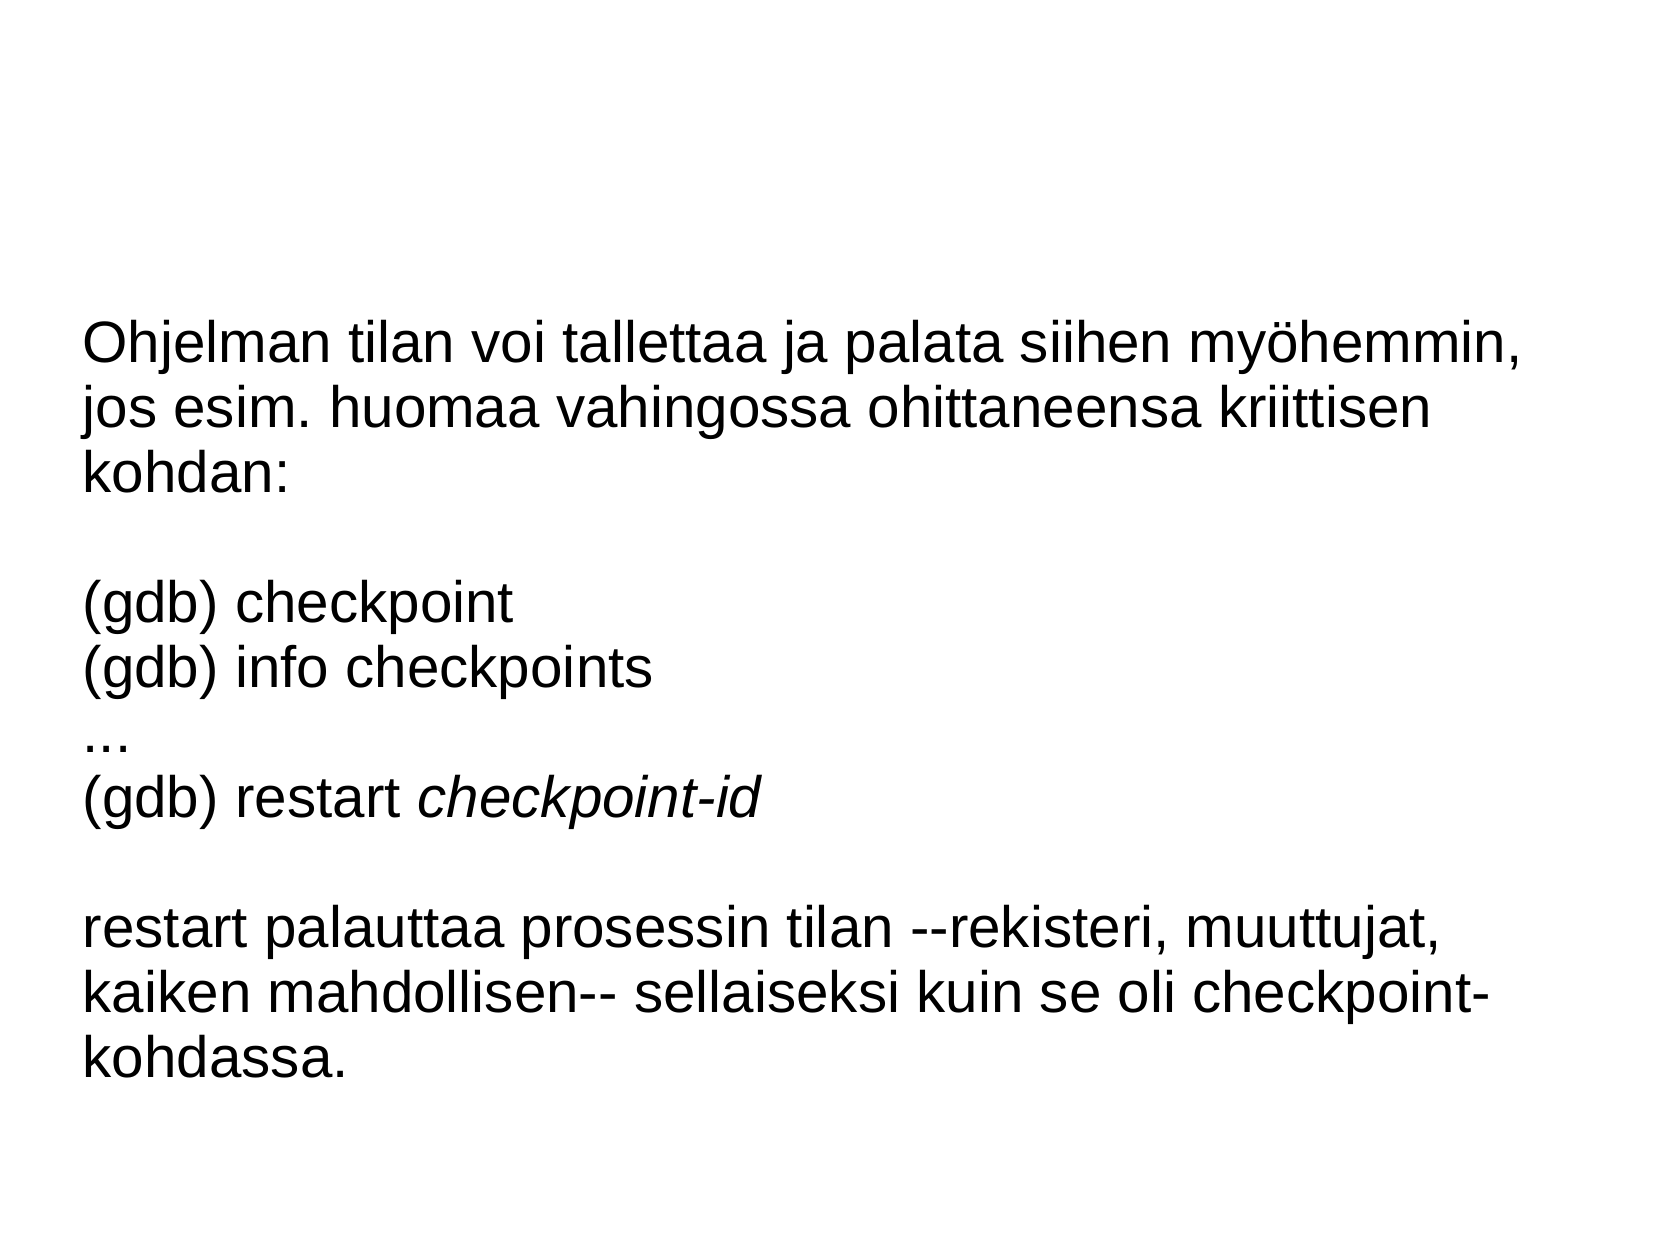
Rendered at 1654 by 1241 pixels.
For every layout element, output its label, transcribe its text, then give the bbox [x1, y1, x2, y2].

text_box Ohjelman tilan voi tallettaa ja palata siihen myöhemmin, jos esim. huomaa vahingossa ohittaneensa kriittisen kohdan: (gdb) checkpoint (gdb) info checkpoints ... (gdb) restart checkpoint-id restart palauttaa prosessin tilan --rekisteri, muuttujat, kaiken mahdollisen-- sellaiseksi kuin se oli checkpoint-kohdassa. [82, 297, 1571, 1102]
